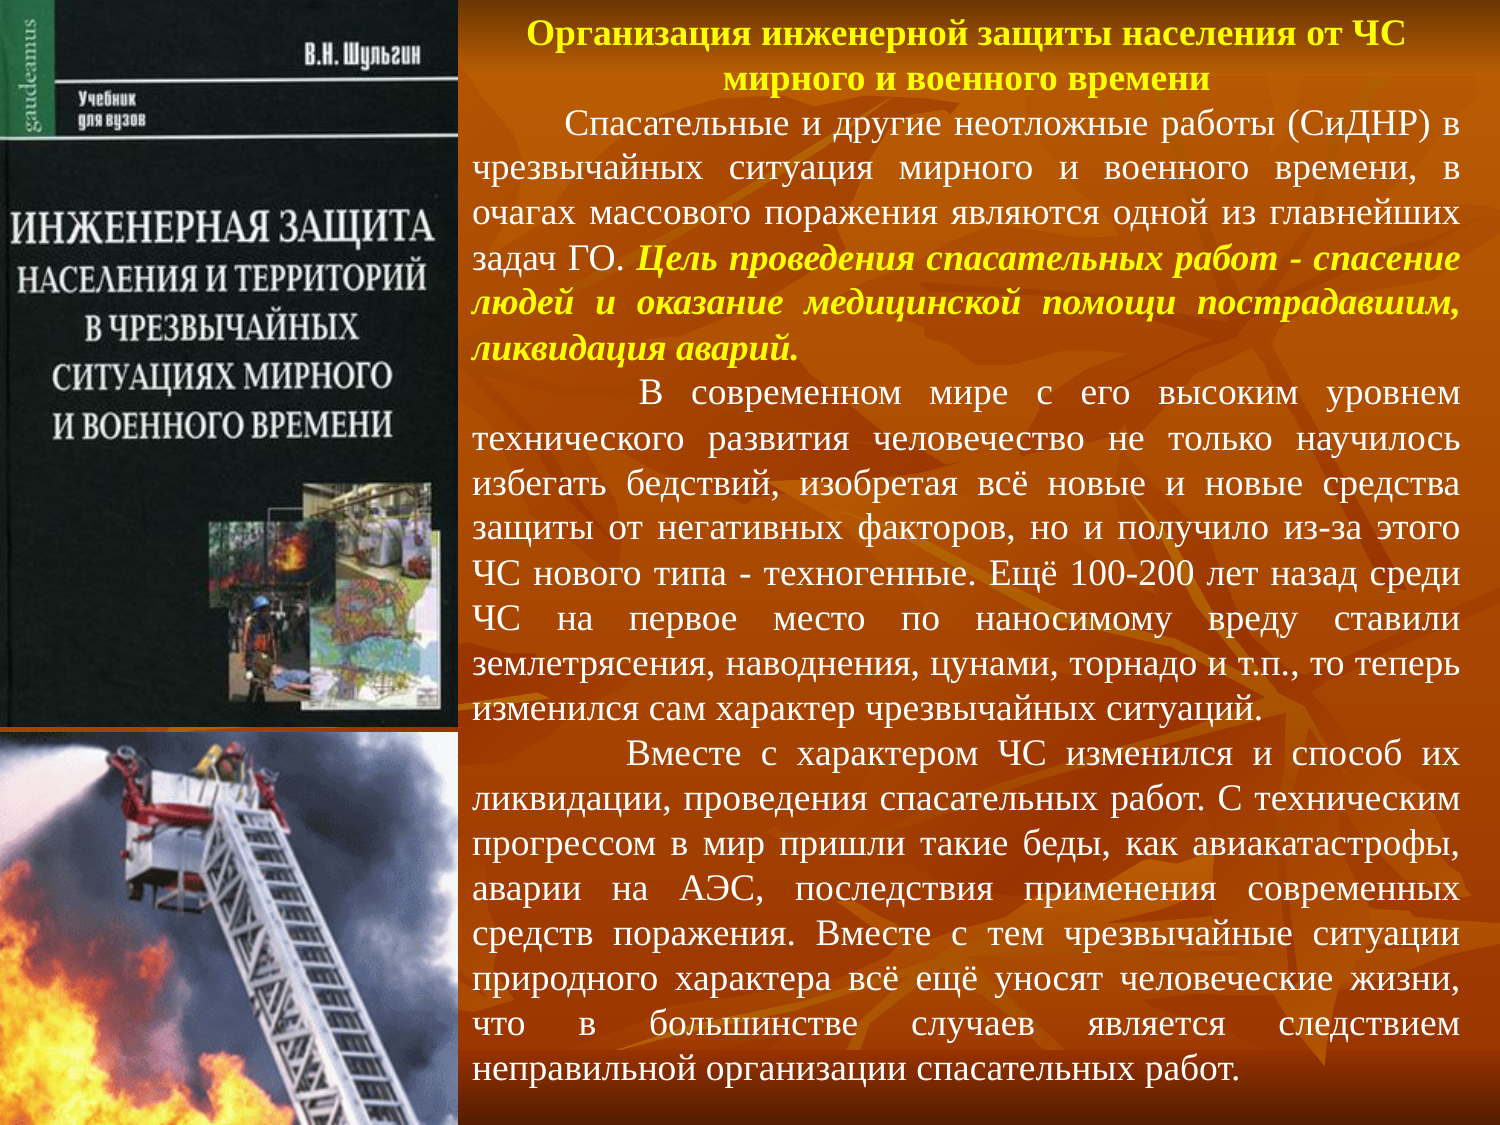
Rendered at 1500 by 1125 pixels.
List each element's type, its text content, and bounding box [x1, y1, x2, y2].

picture [0, 0, 458, 727]
text_box Организация инженерной защиты населения от ЧС мирного и военного времени Спасательные и другие неотложные работы (СиДНР) в чрезвычайных ситуация мирного и военного времени, в очагах массового поражения являются одной из главнейших задач ГО. Цель проведения спасательных работ - спасение людей и оказание медицинской помощи пострадавшим, ликвидация аварий. В современном мире с его высоким уровнем технического развития человечество не только научилось избегать бедствий, изобретая всё новые и новые средства защиты от негативных факторов, но и получило из-за этого ЧС нового типа - техногенные. Ещё 100-200 лет назад среди ЧС на первое место по наносимому вреду ставили землетрясения, наводнения, цунами, торнадо и т.п., то теперь изменился сам характер чрезвычайных ситуаций. Вместе с характером ЧС изменился и способ их ликвидации, проведения спасательных работ. С техническим прогрессом в мир пришли такие беды, как авиакатастрофы, аварии на АЭС, последствия применения современных средств поражения. Вместе с тем чрезвычайные ситуации природного характера всё ещё уносят человеческие жизни, что в большинстве случаев является следствием неправильной организации спасательных работ. [457, 0, 1477, 1106]
picture [0, 732, 458, 1125]
